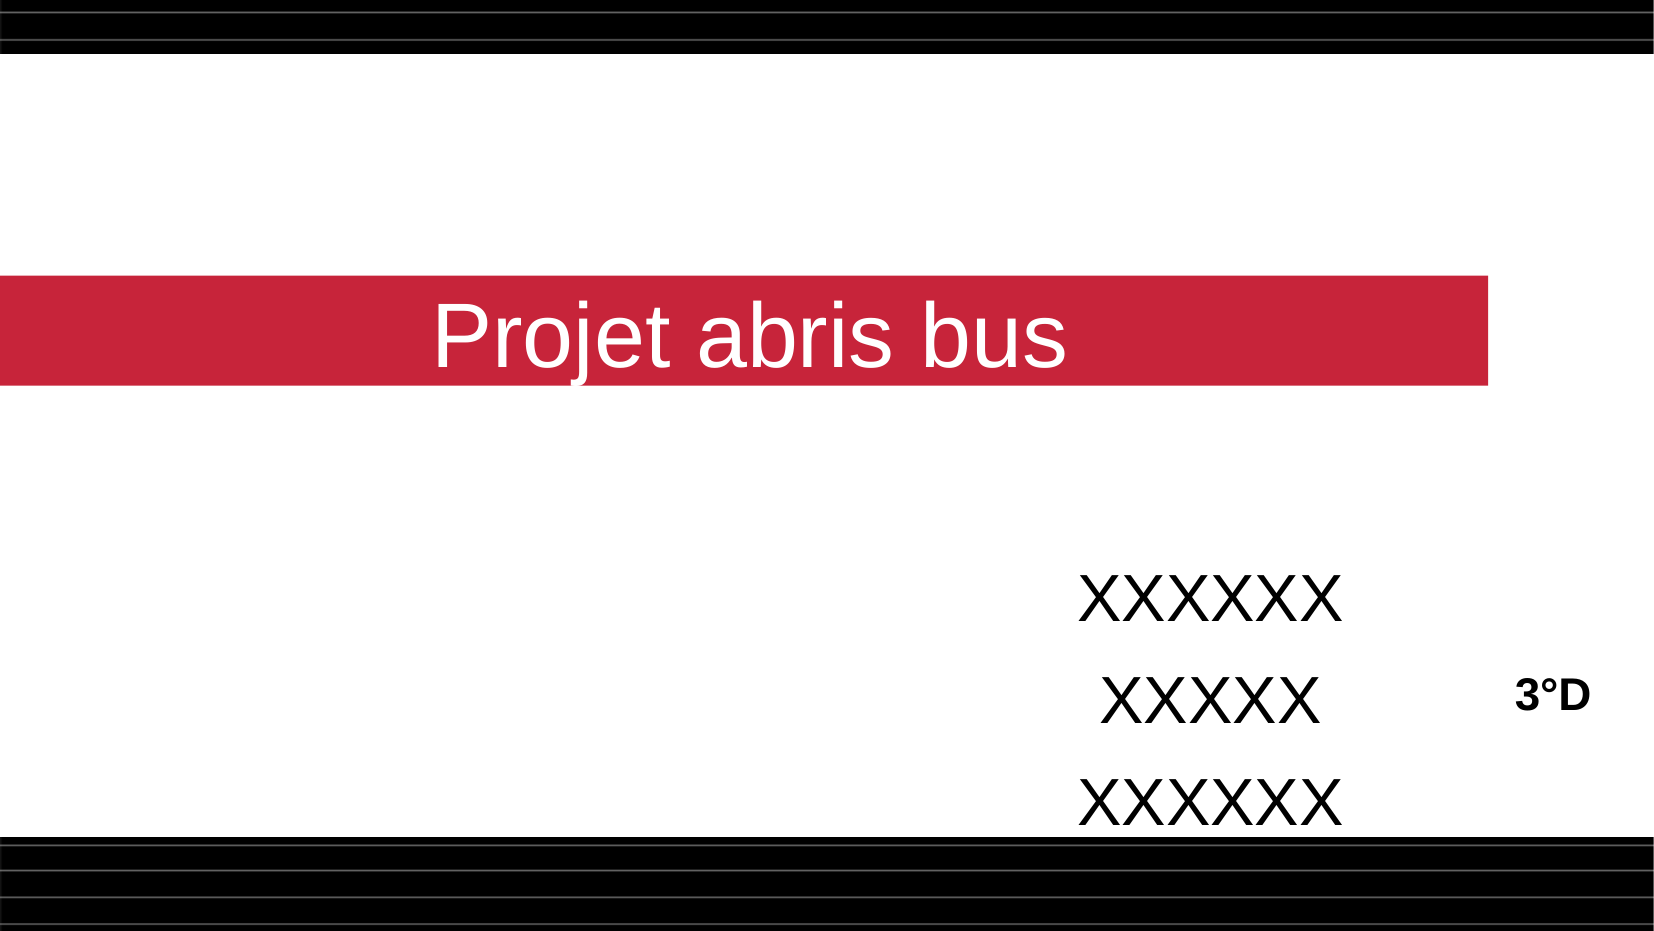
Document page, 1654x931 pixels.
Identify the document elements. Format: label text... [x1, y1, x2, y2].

picture [0, 837, 1654, 931]
picture [0, 0, 1654, 54]
title Projet abris bus [0, 275, 1489, 386]
subtitle XXXXXX XXXXX XXXXXX [862, 555, 1559, 839]
text_box 3°D [1500, 661, 1607, 728]
